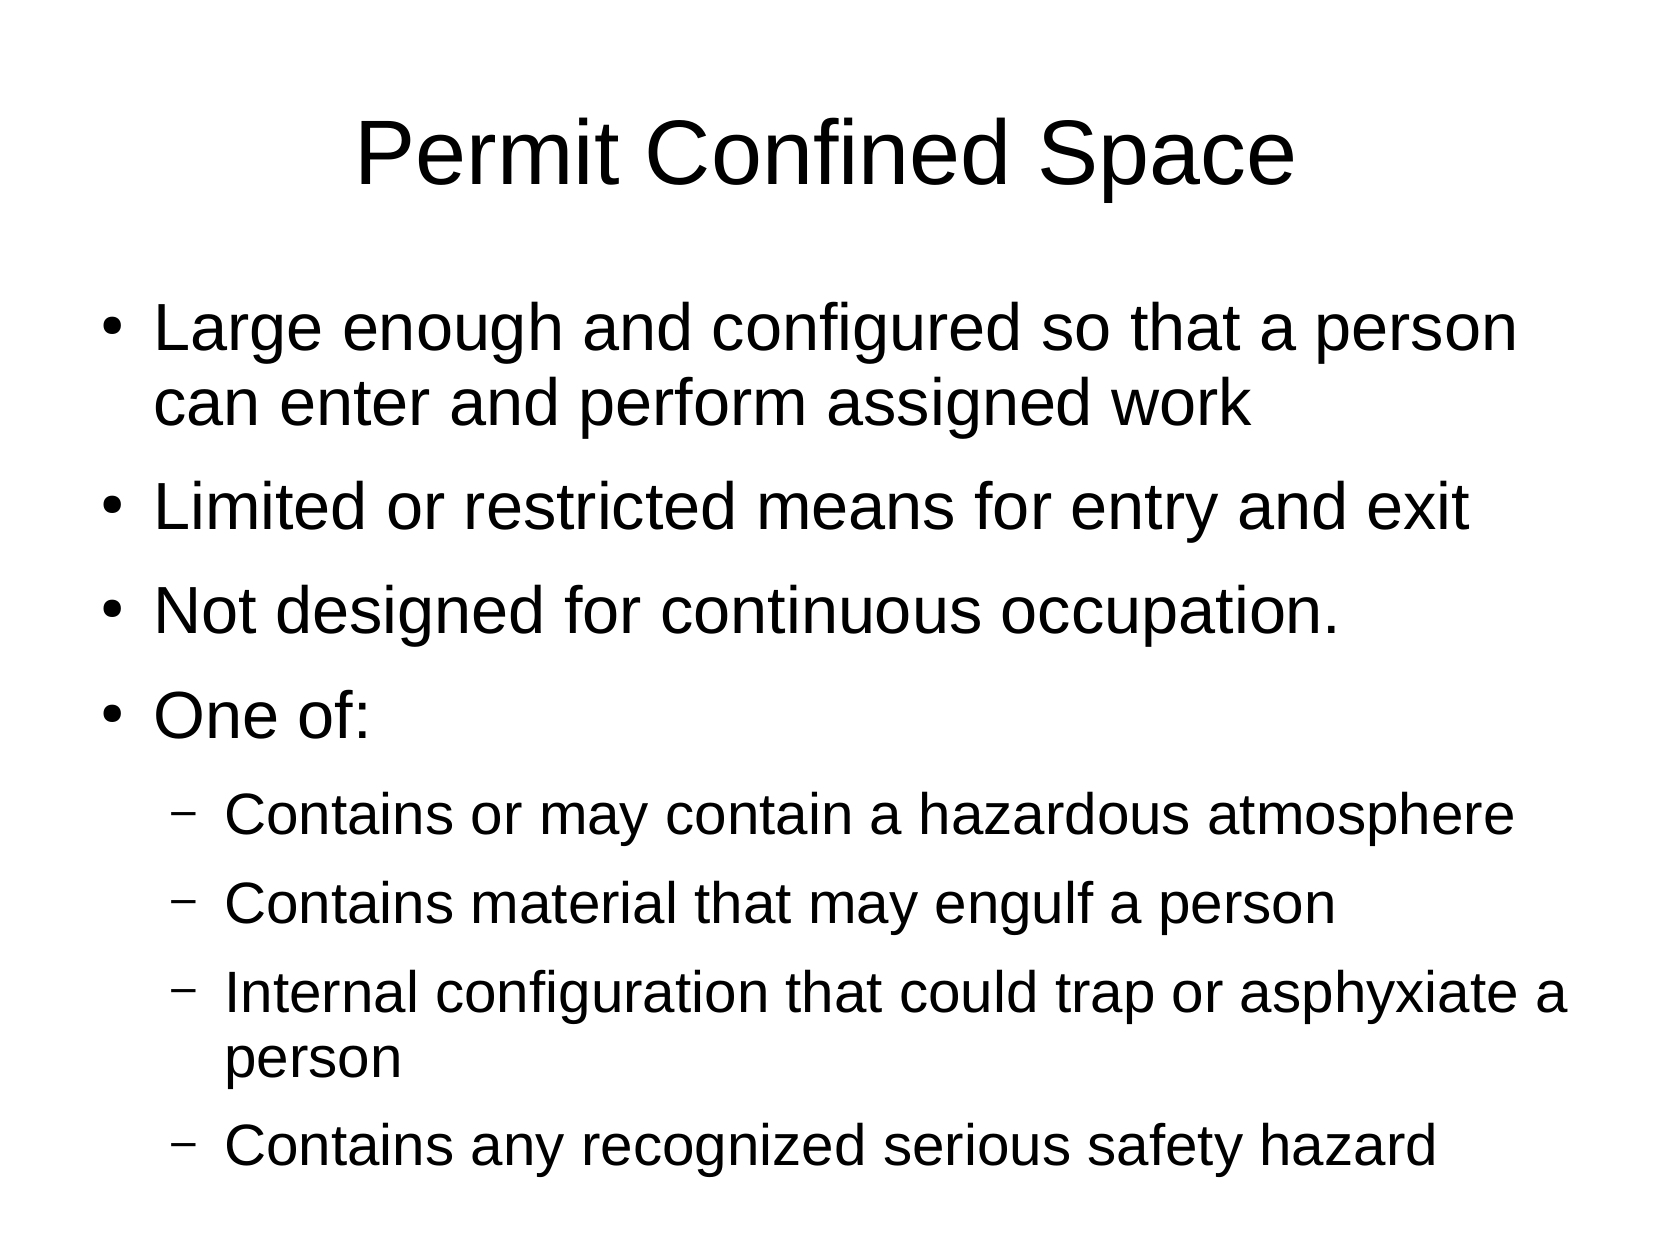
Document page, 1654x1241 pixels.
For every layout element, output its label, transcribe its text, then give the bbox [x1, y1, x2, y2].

title Permit Confined Space [82, 49, 1571, 257]
list Large enough and configured so that a person can enter and perform assigned work Limited or restricted means for entry and exit Not designed for continuous occupation. One of: Contains or may contain a hazardous atmosphere Contains material that may engulf a person Internal configuration that could trap or asphyxiate a person Contains any recognized serious safety hazard [82, 290, 1571, 1184]
